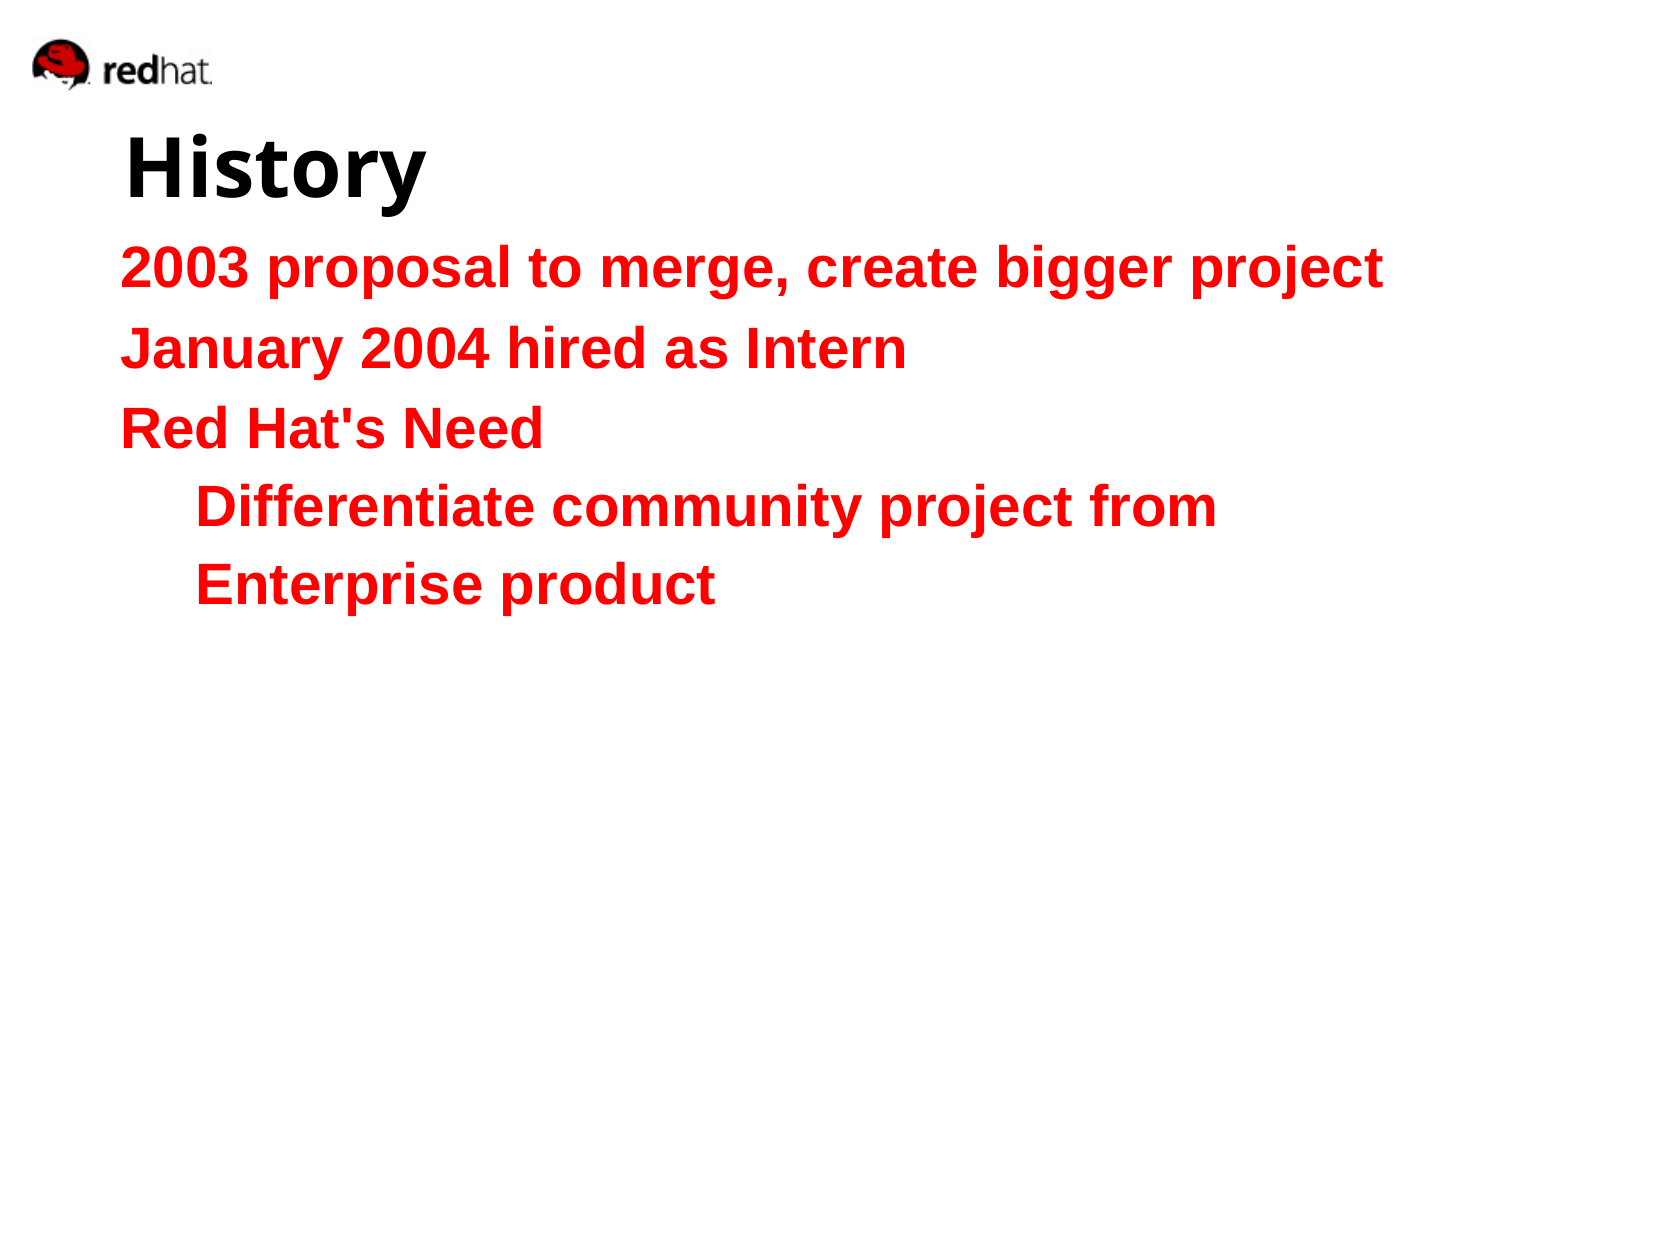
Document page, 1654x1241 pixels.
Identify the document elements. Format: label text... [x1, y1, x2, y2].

title History [123, 110, 1529, 221]
list 2003 proposal to merge, create bigger project January 2004 hired as Intern Red Hat's Need Differentiate community project from Enterprise product [120, 235, 1526, 1103]
picture [31, 37, 212, 98]
